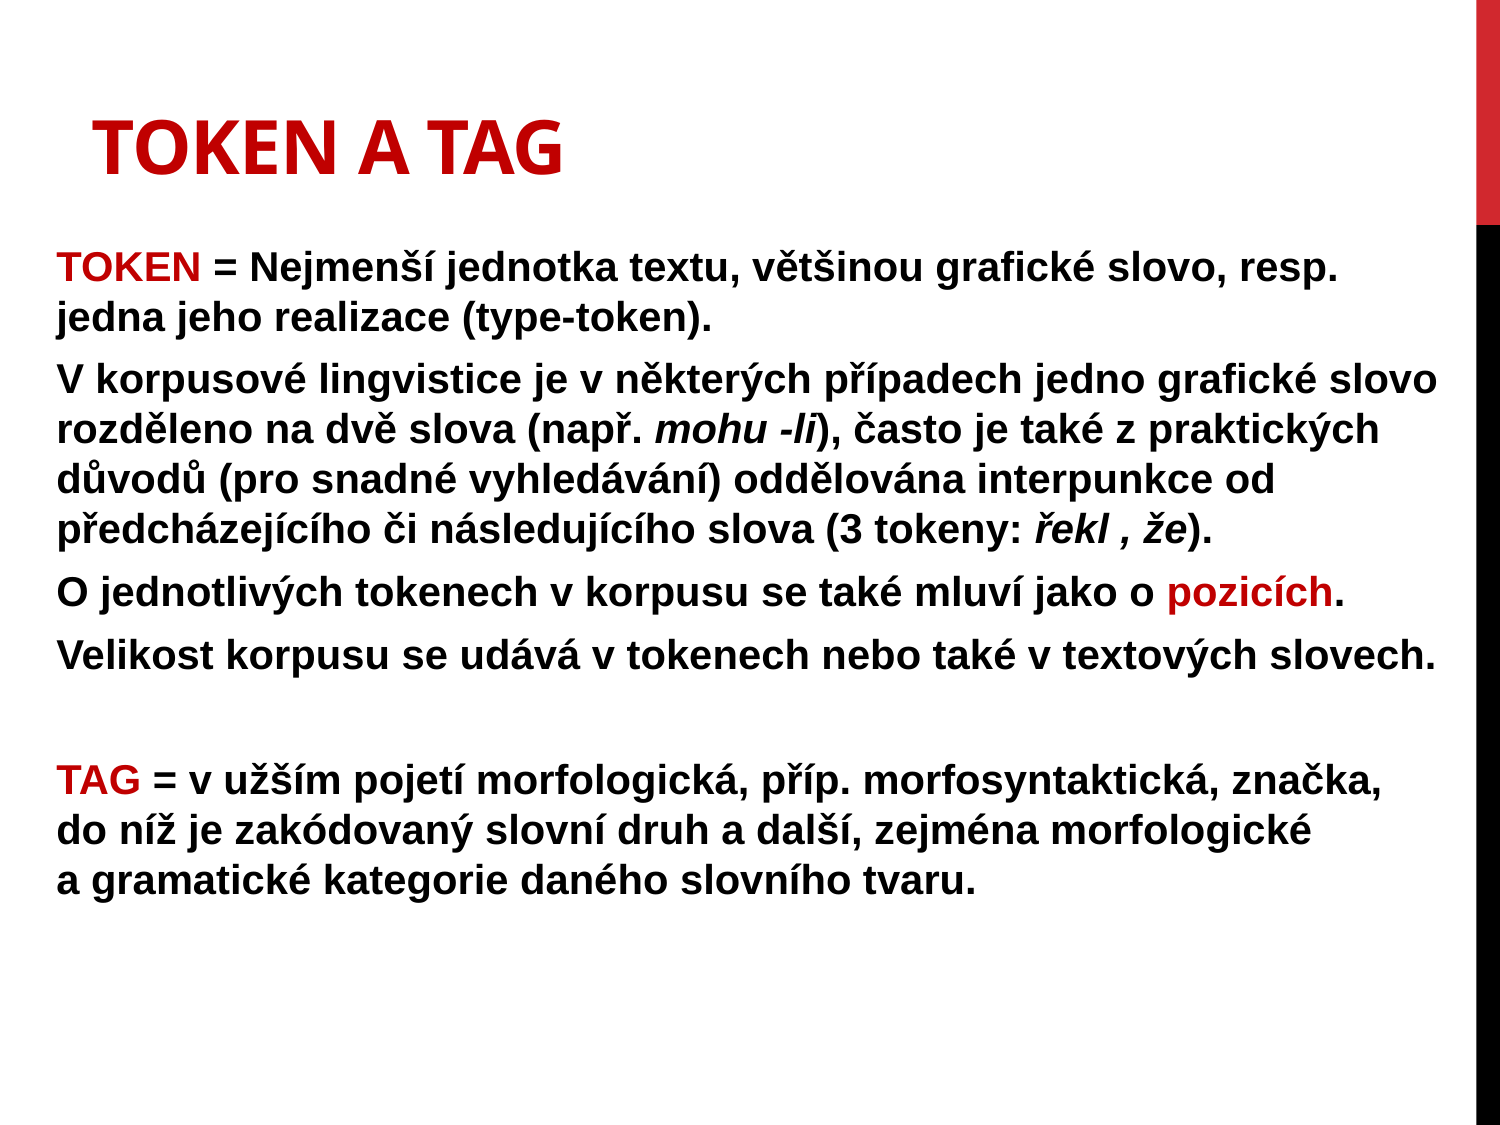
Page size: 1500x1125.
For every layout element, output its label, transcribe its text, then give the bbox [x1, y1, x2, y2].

title TOKEN A TAG [76, 54, 1027, 197]
list TOKEN = Nejmenší jednotka textu, většinou grafické slovo, resp. jedna jeho realizace (type-token). V korpusové lingvistice je v některých případech jedno grafické slovo rozděleno na dvě slova (např. mohu ‑li), často je také z praktických důvodů (pro snadné vyhledávání) oddělována interpunkce od předcházejícího či následujícího slova (3 tokeny: řekl , že). O jednotlivých tokenech v korpusu se také mluví jako o pozicích. Velikost korpusu se udává v tokenech nebo také v textových slovech. TAG = v užším pojetí morfologická, příp. morfosyntaktická, značka, do níž je zakódovaný slovní druh a další, zejména morfologické a gramatické kategorie daného slovního tvaru. [41, 231, 1459, 1083]
